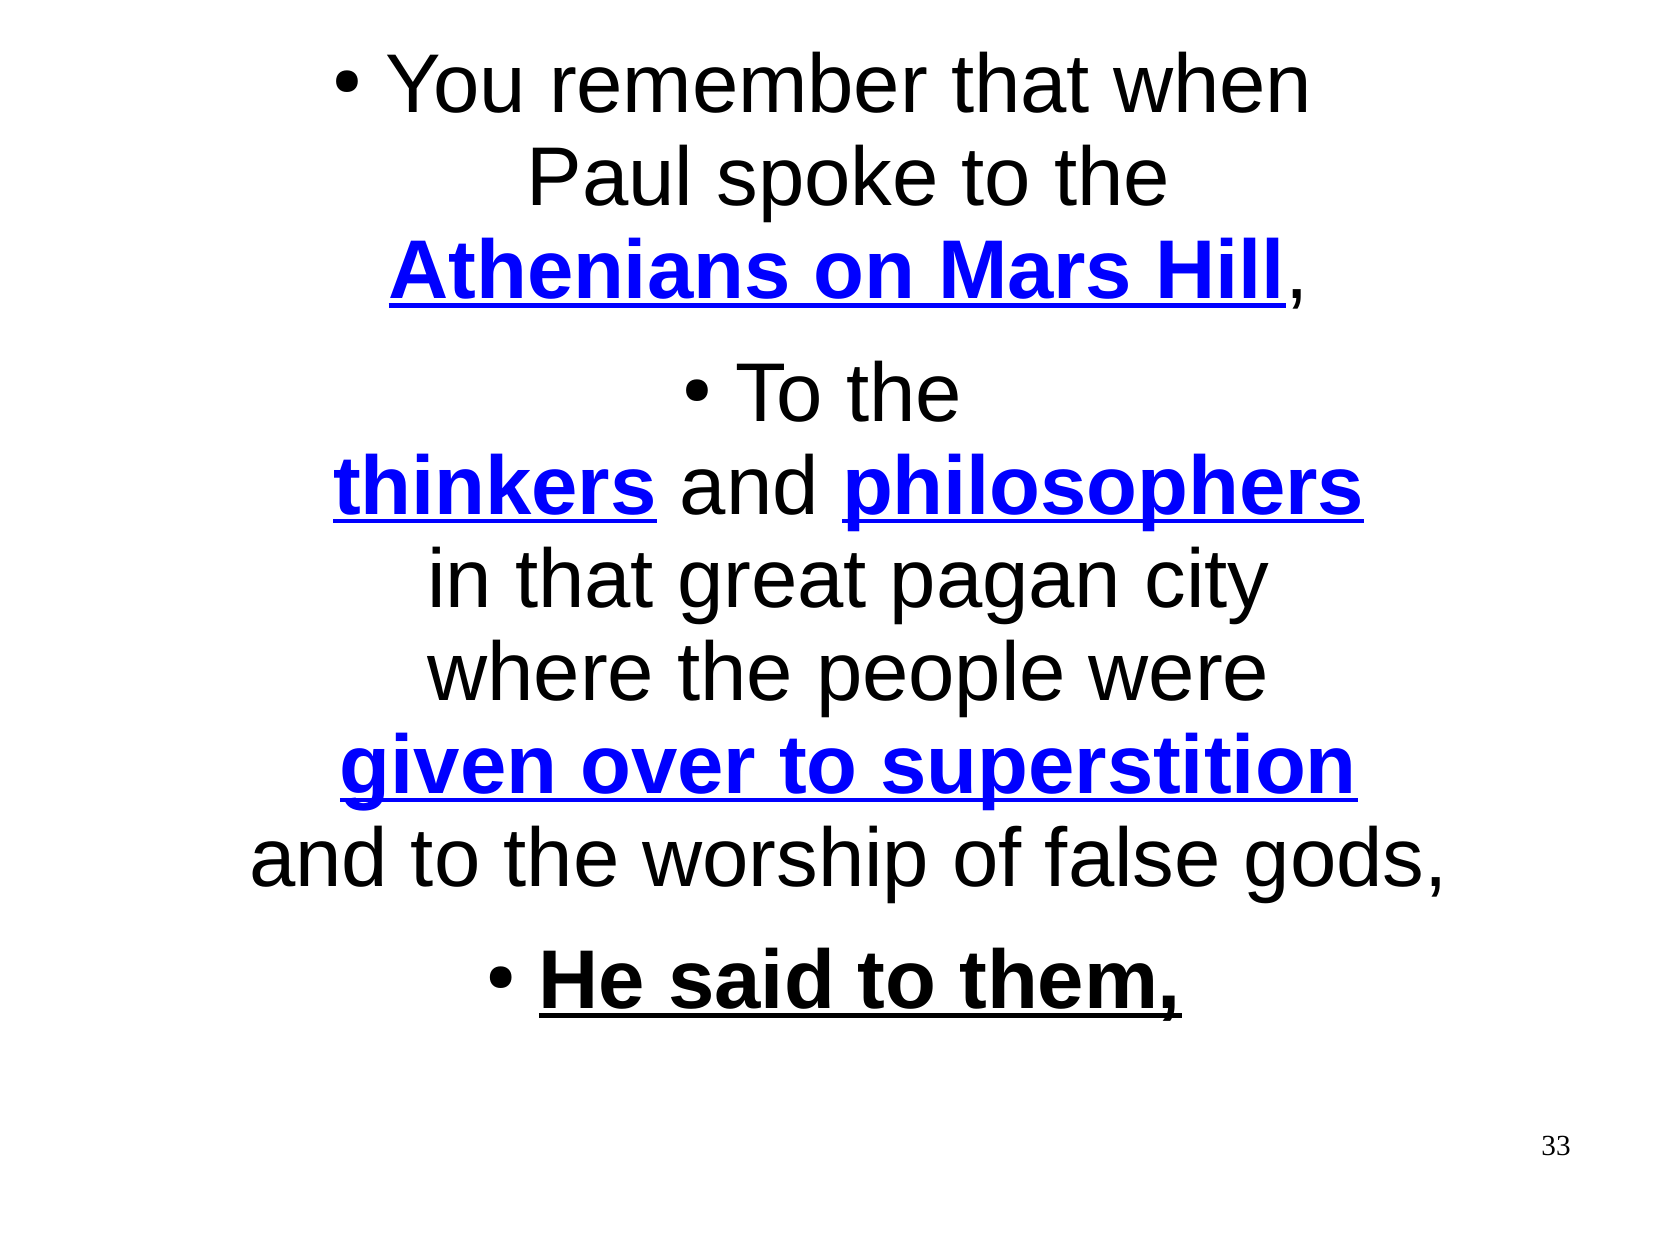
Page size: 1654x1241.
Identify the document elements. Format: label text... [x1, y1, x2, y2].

list You remember that when Paul spoke to the Athenians on Mars Hill, To the thinkers and philosophers in that great pagan city where the people were given over to superstition and to the worship of false gods, He said to them, [37, 37, 1613, 1238]
